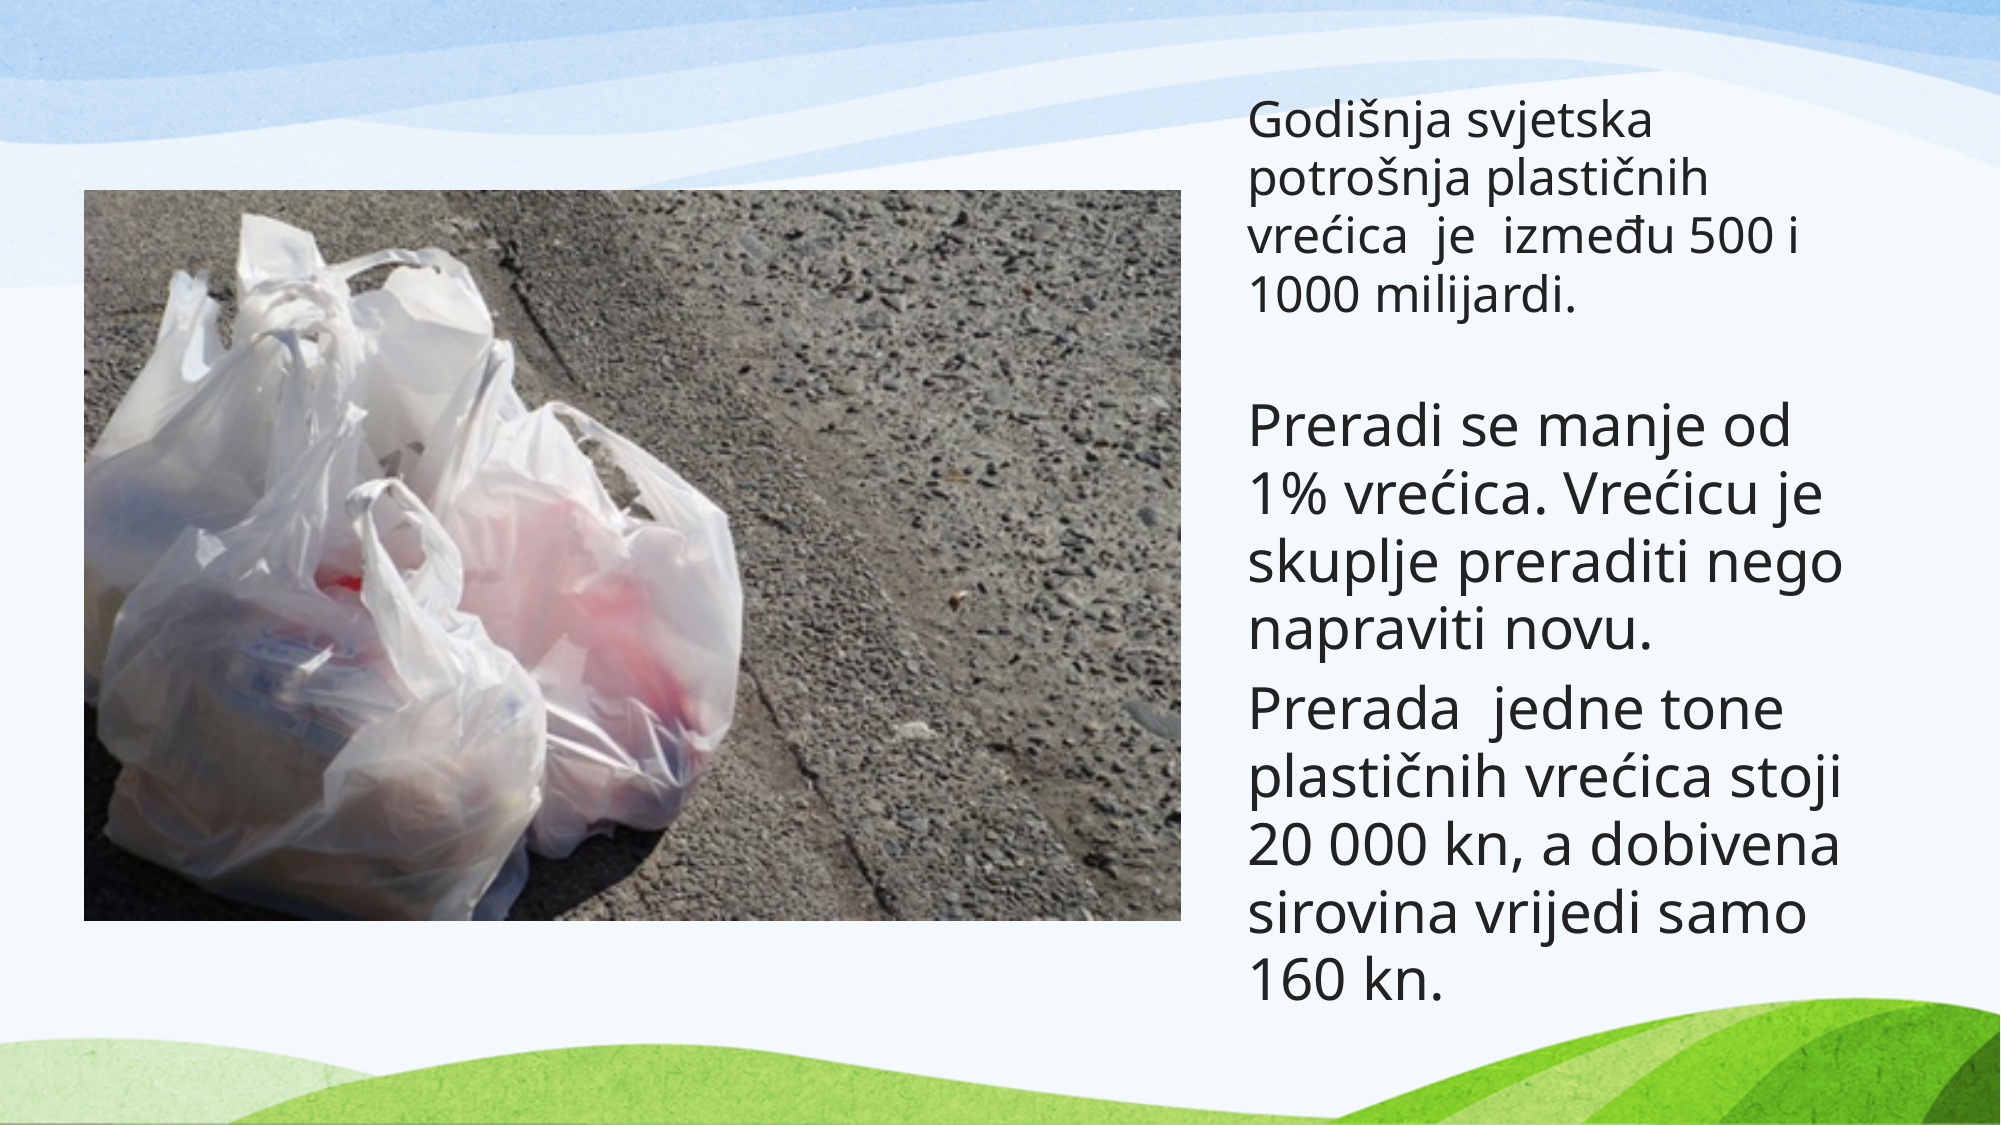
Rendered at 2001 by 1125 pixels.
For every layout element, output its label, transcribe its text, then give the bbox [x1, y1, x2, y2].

list Godišnja svjetska potrošnja plastičnih vrećica je između 500 i 1000 milijardi. Preradi se manje od 1% vrećica. Vrećicu je skuplje preraditi nego napraviti novu. Prerada jedne tone plastičnih vrećica stoji 20 000 kn, a dobivena sirovina vrijedi samo 160 kn. [1232, 83, 1863, 1081]
picture [84, 190, 1181, 921]
